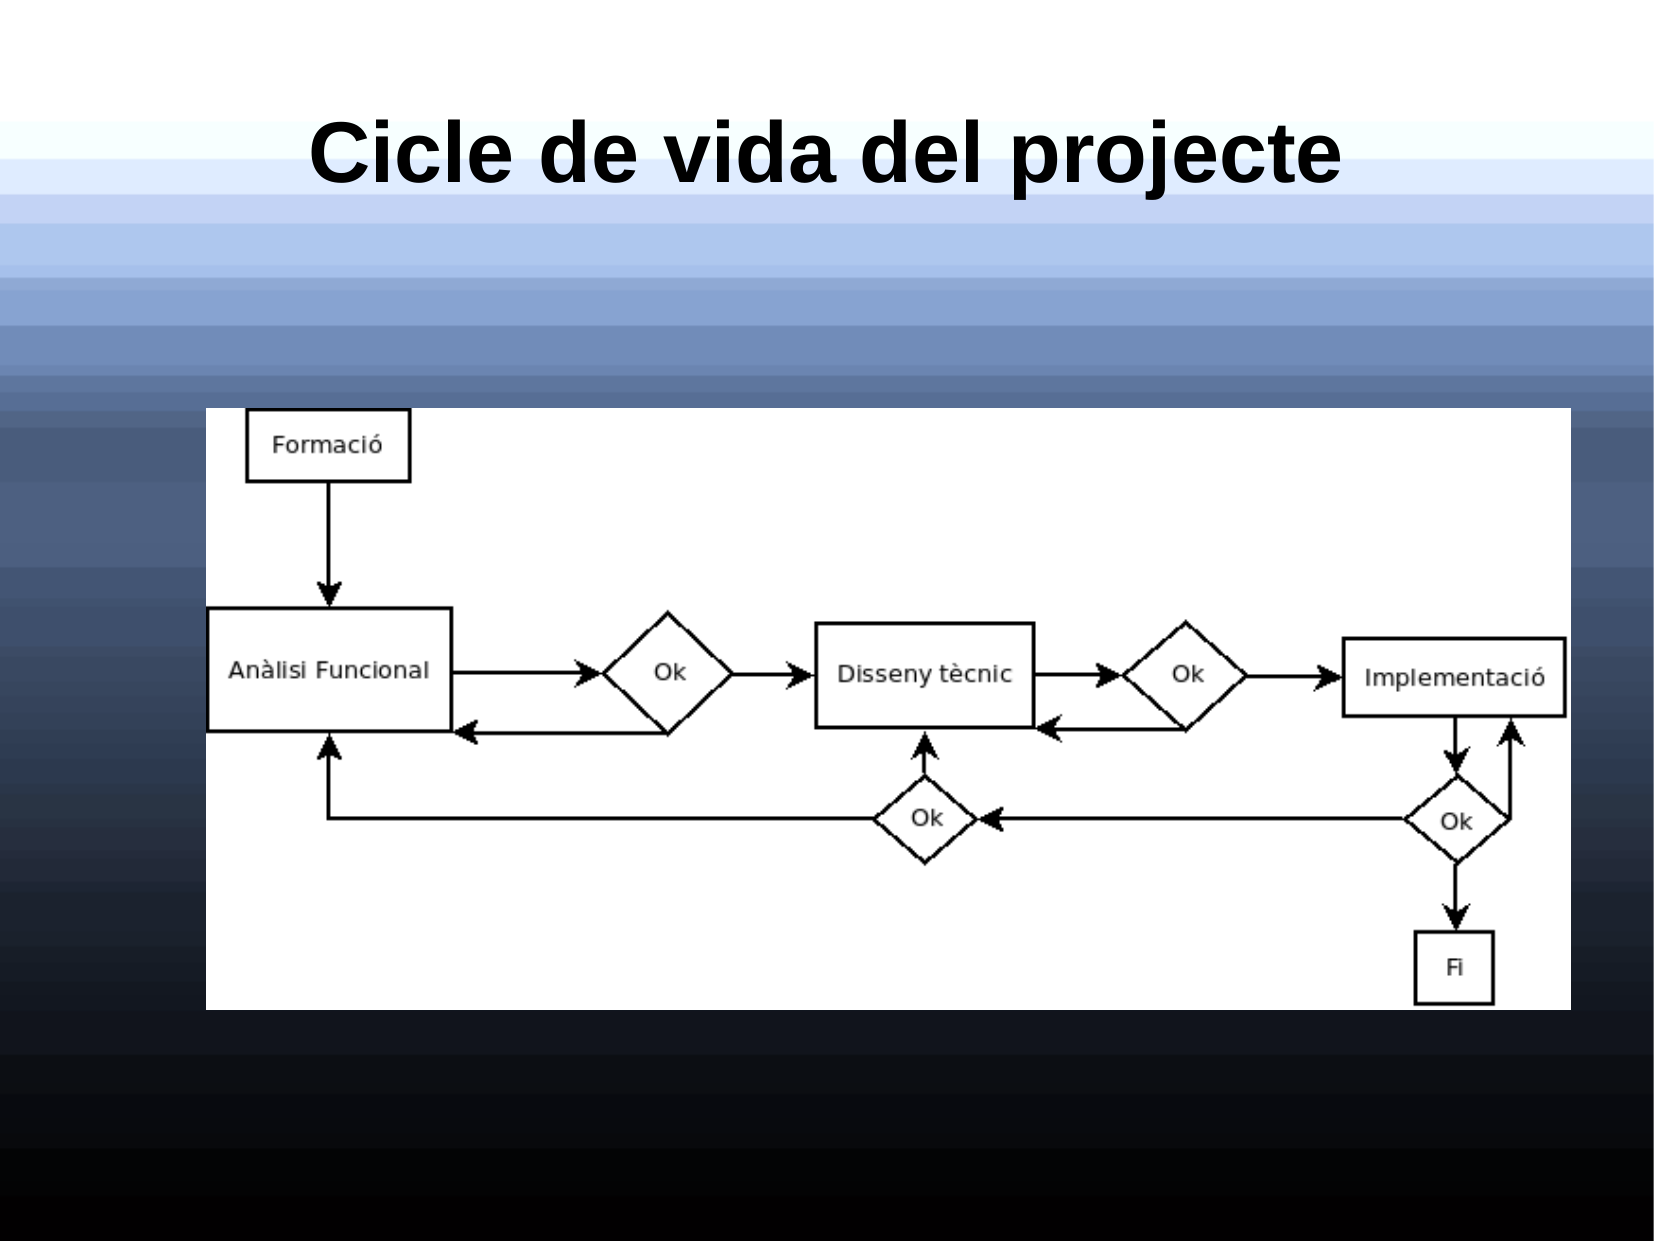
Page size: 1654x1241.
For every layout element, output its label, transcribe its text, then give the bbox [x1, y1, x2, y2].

picture [0, 0, 1654, 1241]
title Cicle de vida del projecte [82, 49, 1571, 257]
